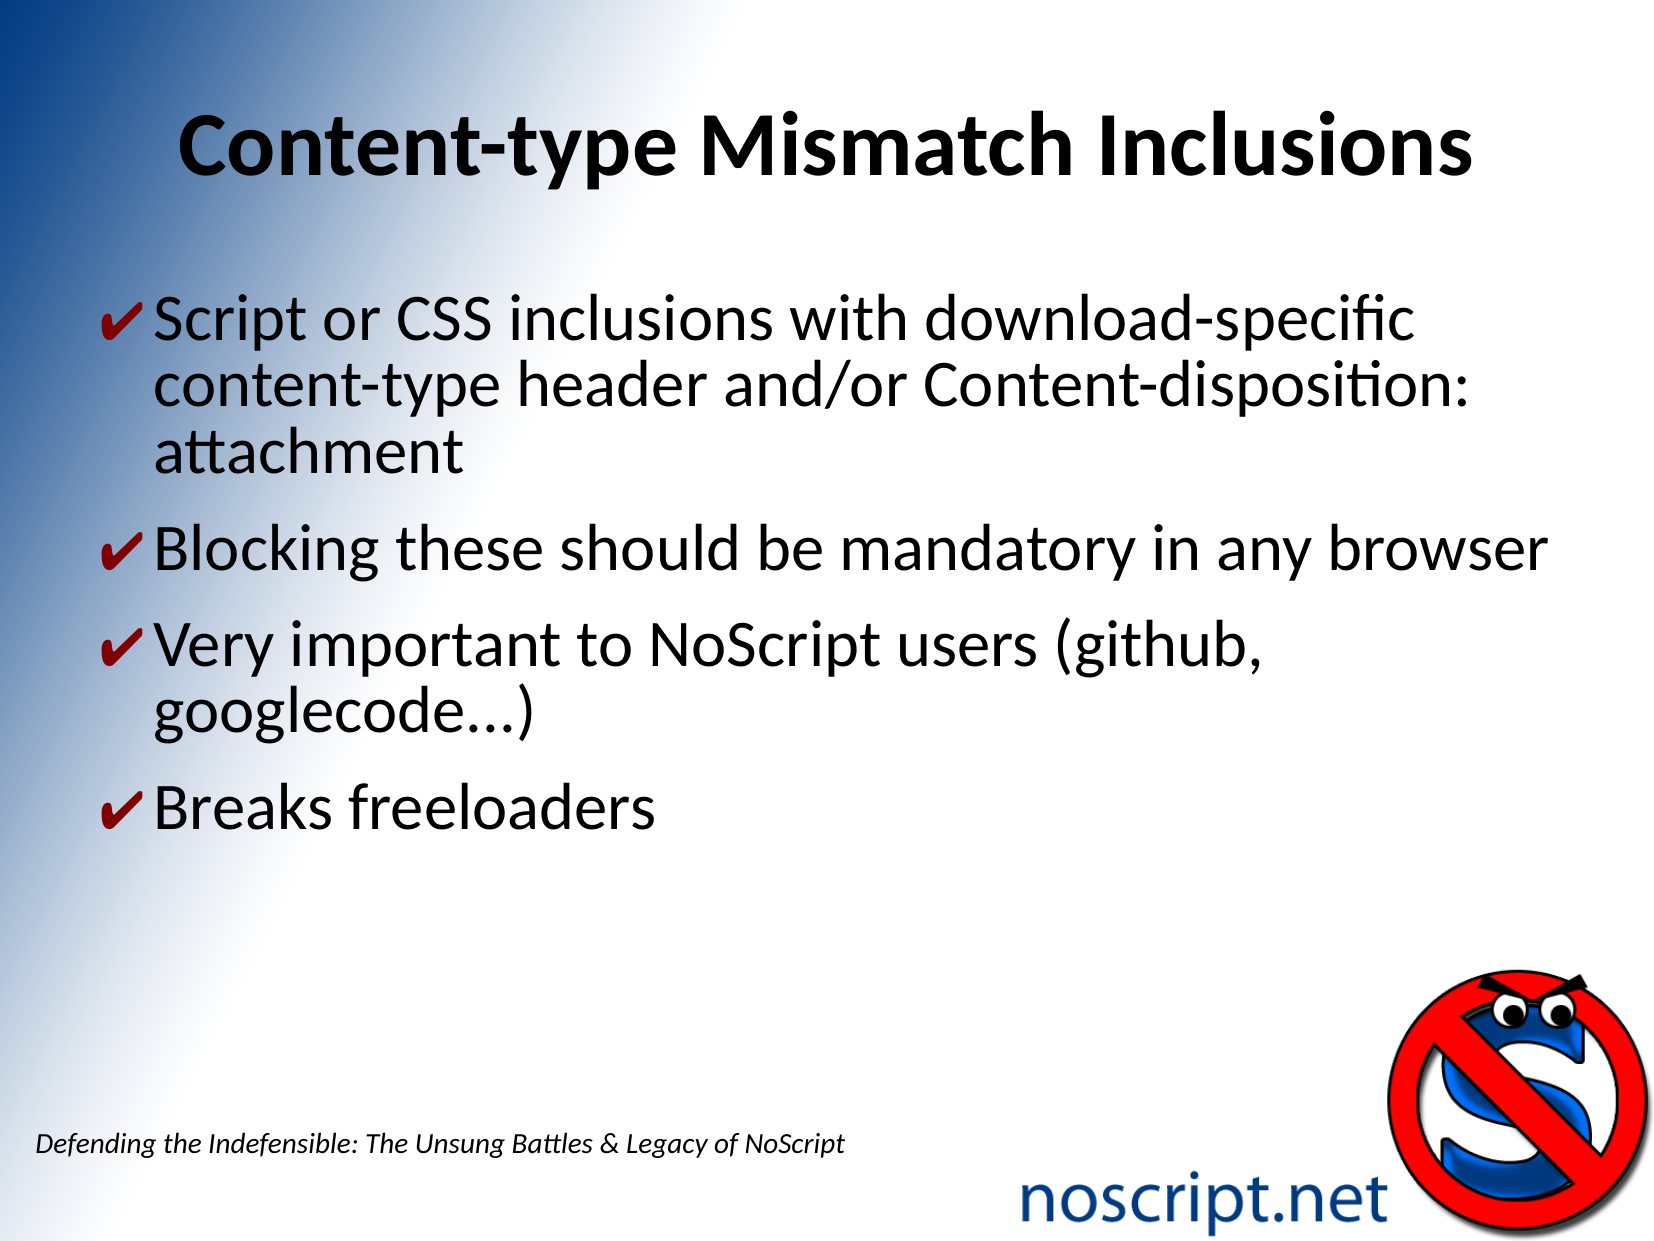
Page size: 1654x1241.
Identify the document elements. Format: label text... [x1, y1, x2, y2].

list Script or CSS inclusions with download-specific content-type header and/or Content-disposition: attachment Blocking these should be mandatory in any browser Very important to NoScript users (github, googlecode...) Breaks freeloaders [82, 290, 1571, 1010]
picture [0, 0, 1654, 1241]
title Content-type Mismatch Inclusions [82, 49, 1571, 257]
